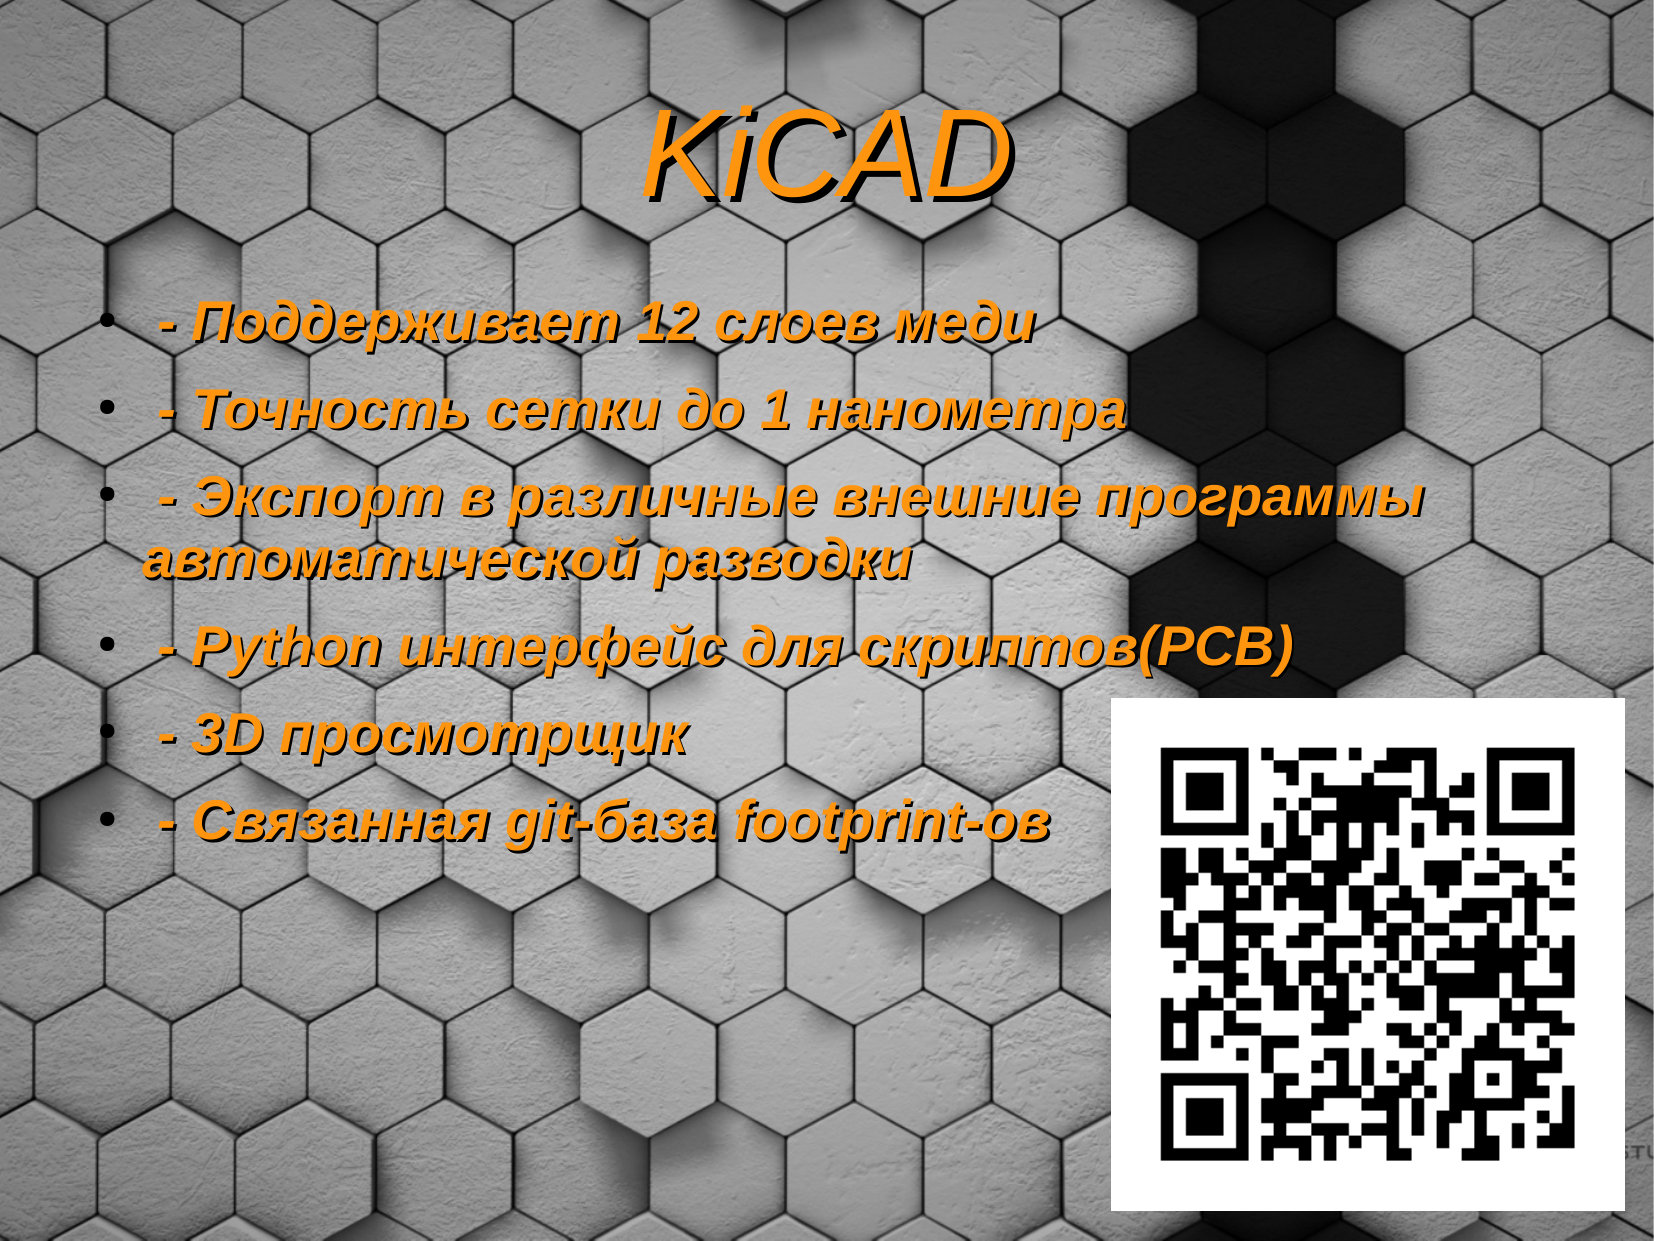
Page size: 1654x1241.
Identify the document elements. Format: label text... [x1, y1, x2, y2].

title KiCAD [82, 49, 1571, 257]
list - Поддерживает 12 слоев меди - Точность сетки до 1 нанометра - Экспорт в различные внешние программы автоматической разводки - Python интерфейс для скриптов(PCB) - 3D просмотрщик - Связанная git-база footprint-ов [82, 290, 1571, 857]
picture [0, 0, 1654, 1241]
